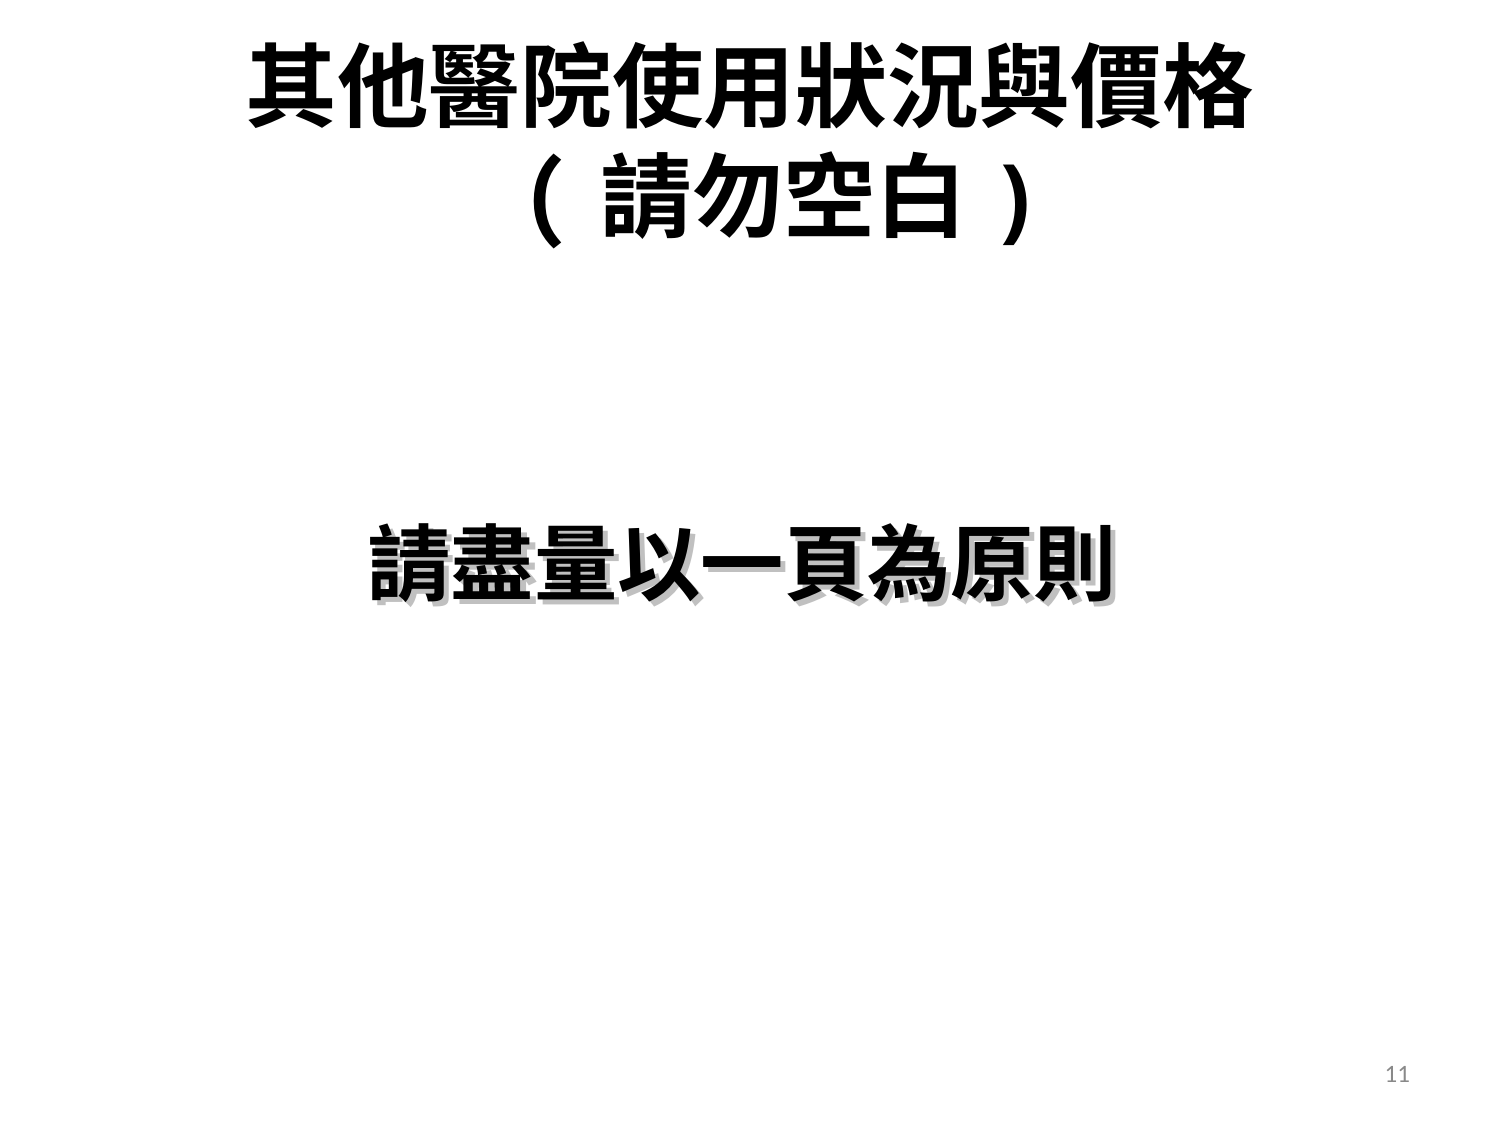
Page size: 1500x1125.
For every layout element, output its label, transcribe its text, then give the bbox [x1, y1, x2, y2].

text_box 請盡量以一頁為原則 [353, 503, 1133, 619]
title 其他醫院使用狀況與價格 (請勿空白) [75, 45, 1426, 233]
text_box <編號> [1074, 1042, 1426, 1103]
